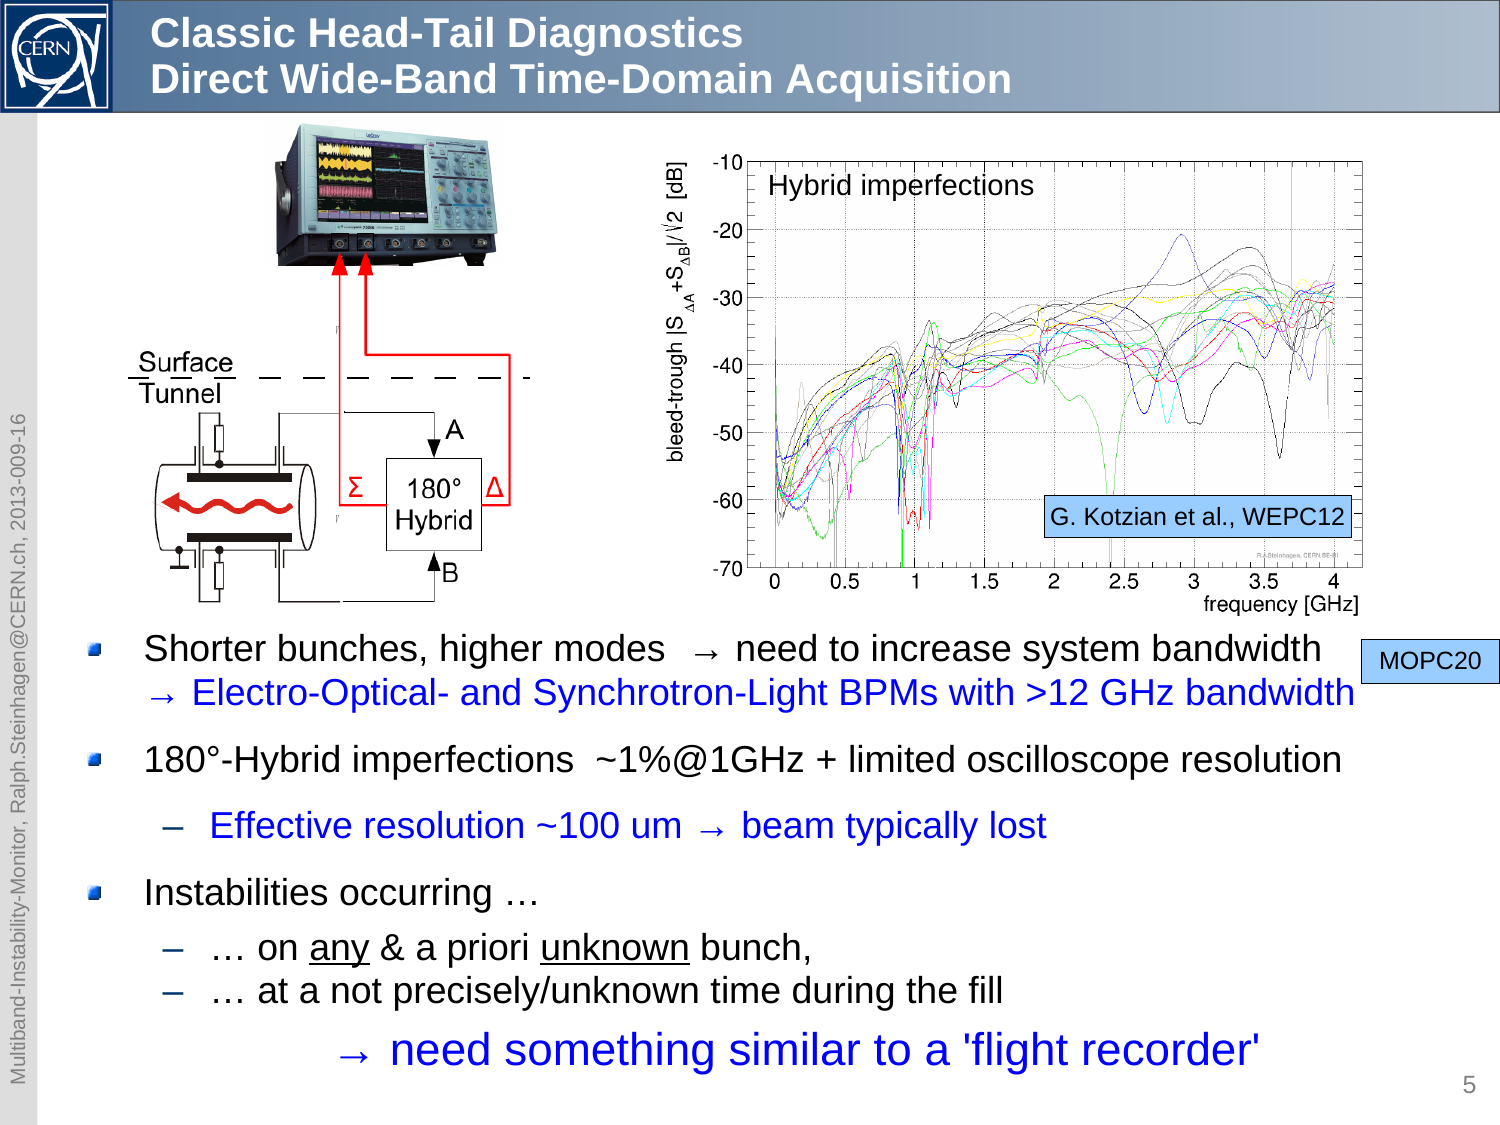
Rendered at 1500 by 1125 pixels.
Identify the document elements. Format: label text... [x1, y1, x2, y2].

title Classic Head-Tail Diagnostics Direct Wide-Band Time-Domain Acquisition [150, 0, 1329, 113]
text_box Hybrid imperfections [753, 161, 1051, 240]
list Shorter bunches, higher modes → need to increase system bandwidth → Electro-Optical- and Synchrotron-Light BPMs with >12 GHz bandwidth 180°-Hybrid imperfections ~1%@1GHz + limited oscilloscope resolution Effective resolution ~100 um → beam typically lost Instabilities occurring … … on any & a priori unknown bunch, … at a not precisely/unknown time during the fill → need something similar to a 'flight recorder' [87, 626, 1438, 1076]
text_box MOPC20 [1361, 639, 1500, 684]
picture [661, 152, 1376, 624]
picture [128, 120, 530, 624]
picture [0, 0, 113, 113]
text_box G. Kotzian et al., WEPC12 [1044, 495, 1352, 538]
